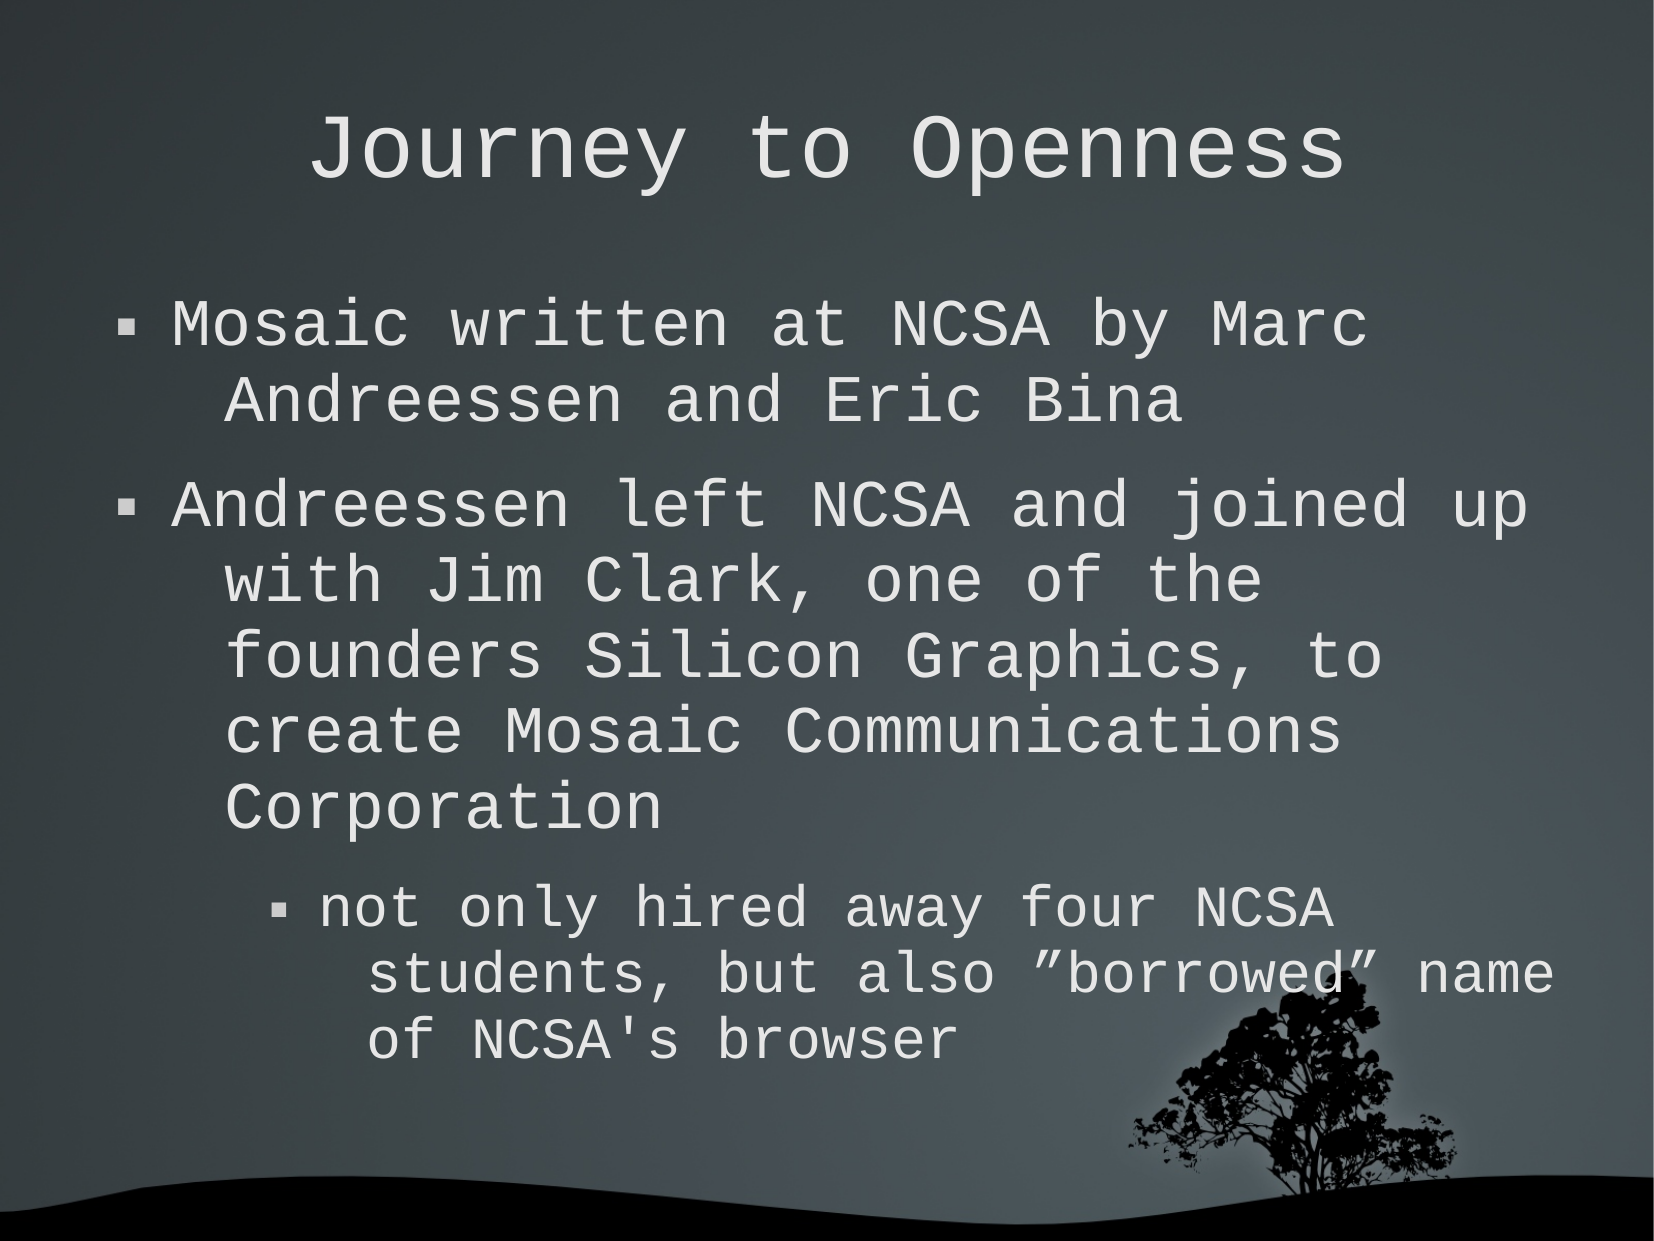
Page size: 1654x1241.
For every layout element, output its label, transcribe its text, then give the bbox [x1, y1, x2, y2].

title Journey to Openness [82, 56, 1571, 250]
list Mosaic written at NCSA by Marc Andreessen and Eric Bina Andreessen left NCSA and joined up with Jim Clark, one of the founders Silicon Graphics, to create Mosaic Communications Corporation not only hired away four NCSA students, but also ”borrowed” name of NCSA's browser [82, 290, 1571, 1097]
picture [0, 0, 1654, 1241]
